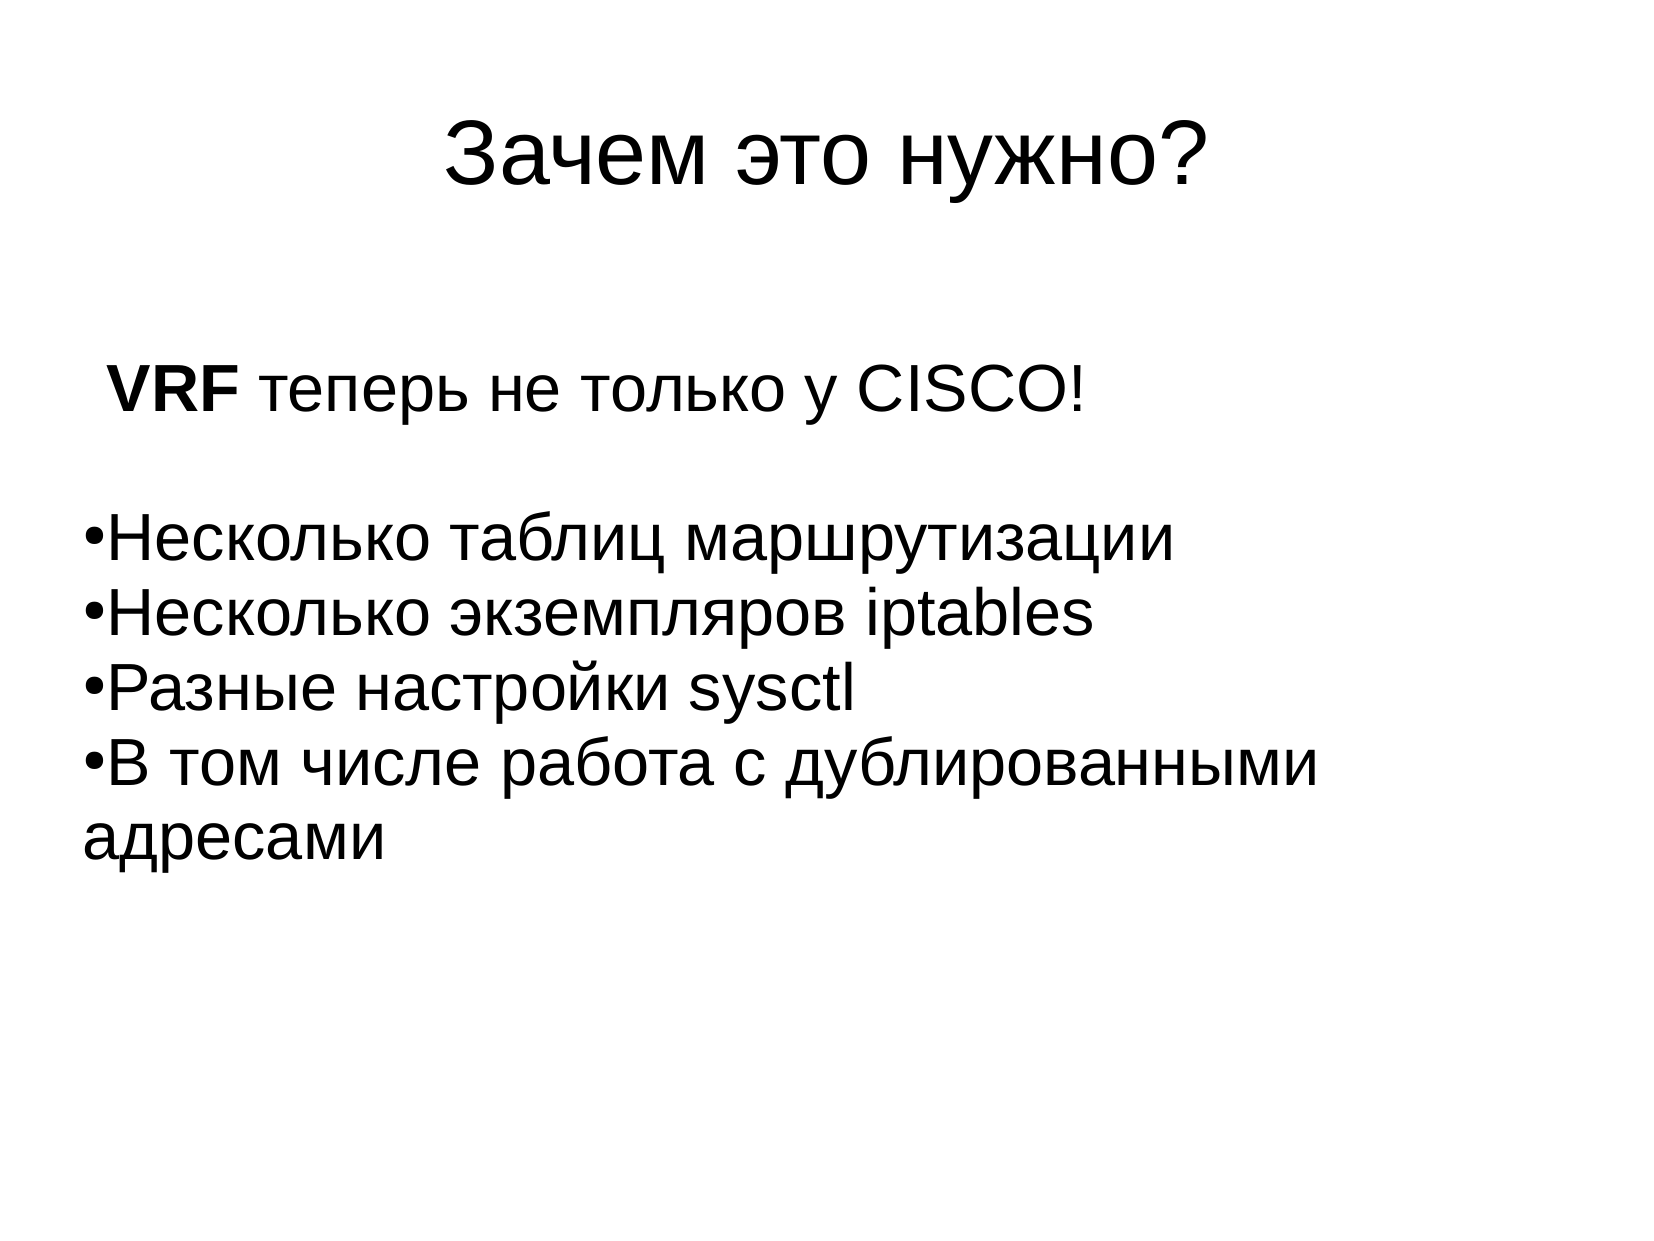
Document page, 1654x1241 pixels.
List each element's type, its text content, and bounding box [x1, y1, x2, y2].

subtitle VRF теперь не только у CISCO! Несколько таблиц маршрутизации Несколько экземпляров iptables Разные настройки sysctl В том числе работа с дублированными адресами [82, 290, 1538, 1010]
title Зачем это нужно? [82, 49, 1571, 257]
